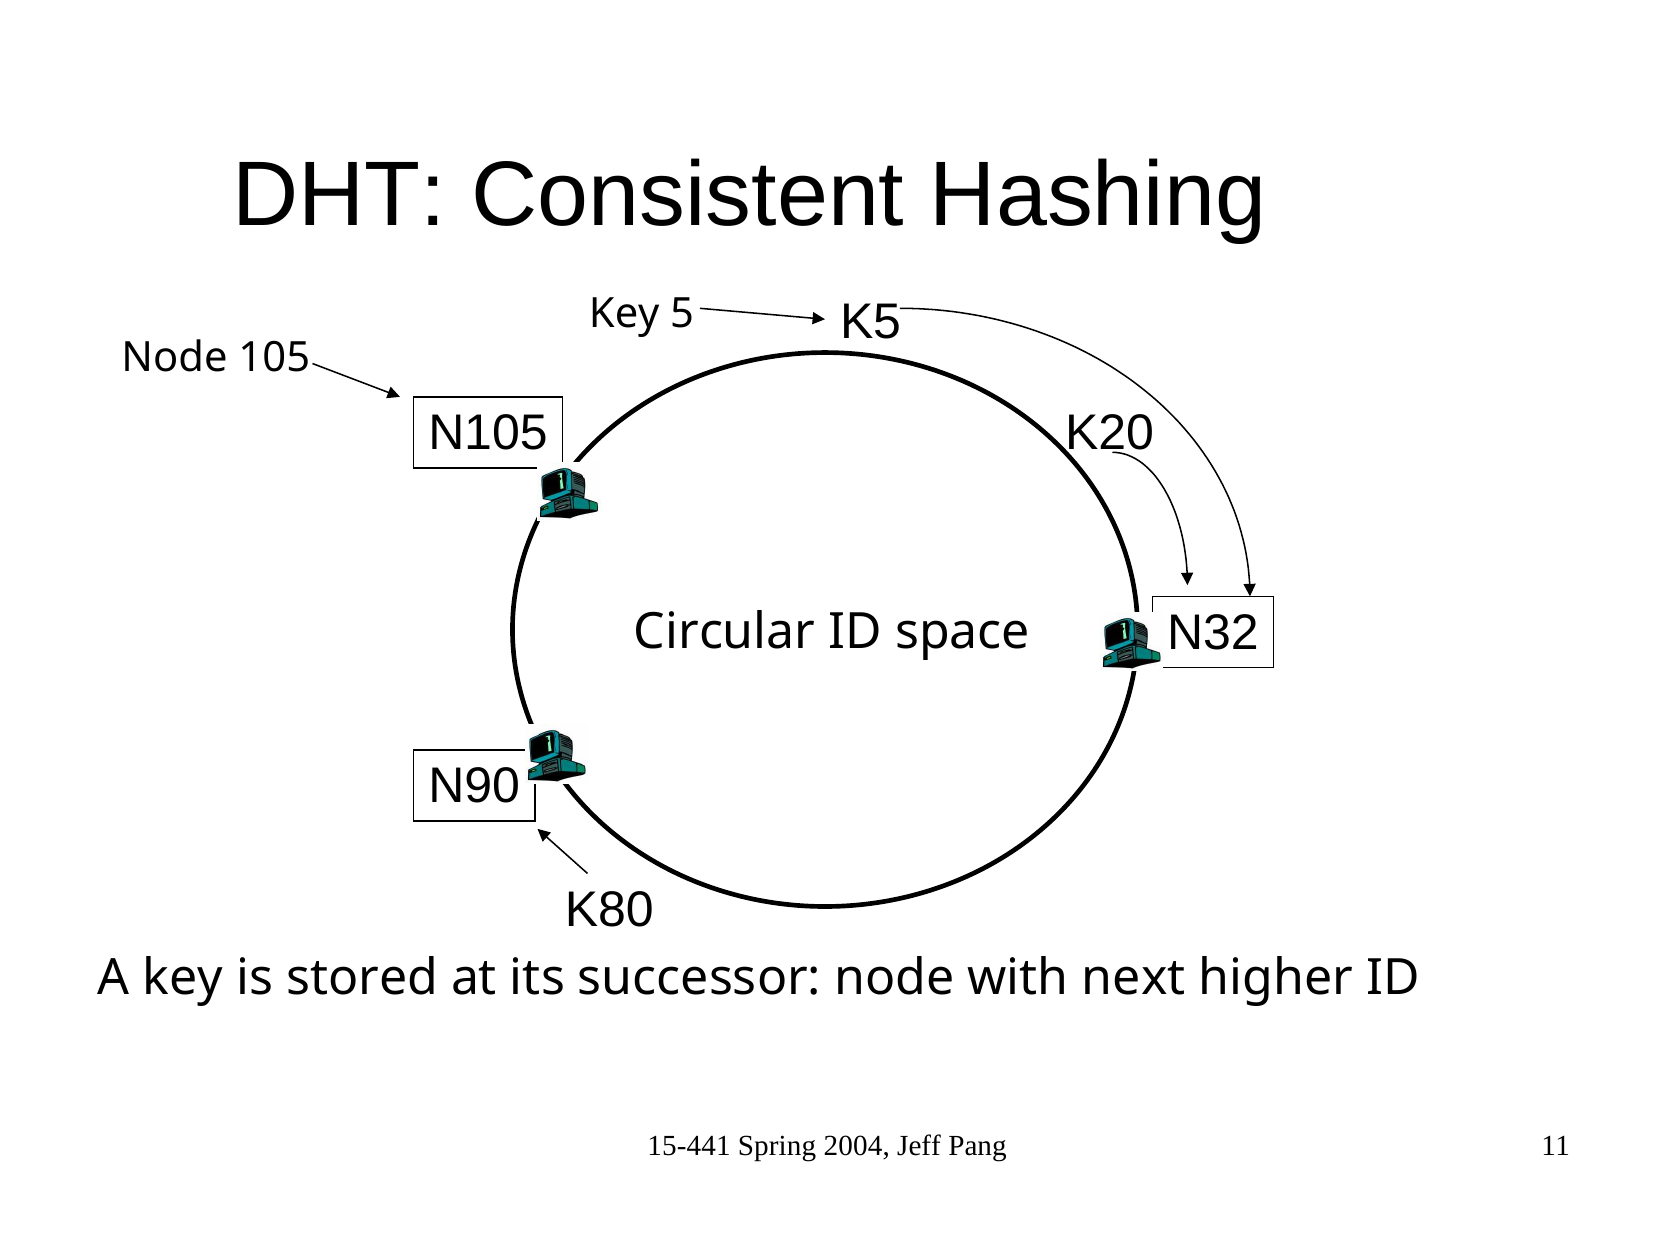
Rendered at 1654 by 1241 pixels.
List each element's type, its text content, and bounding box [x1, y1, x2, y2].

text_box N90 [413, 749, 535, 822]
text_box K20 [1154, 396, 1169, 410]
picture [537, 462, 601, 521]
title DHT: Consistent Hashing [112, 99, 1388, 288]
text_box N32 [1152, 596, 1274, 668]
text_box N105 [413, 396, 563, 469]
text_box Node 105 [106, 319, 326, 392]
text_box K20 [1050, 396, 1169, 469]
picture [1100, 612, 1163, 671]
text_box A key is stored at its successor: node with next higher ID [82, 933, 1436, 1018]
text_box K5 [825, 286, 917, 358]
text_box Key 5 [574, 275, 710, 348]
text_box K80 [550, 873, 669, 933]
text_box Circular ID space [618, 587, 1046, 672]
picture [525, 724, 588, 784]
